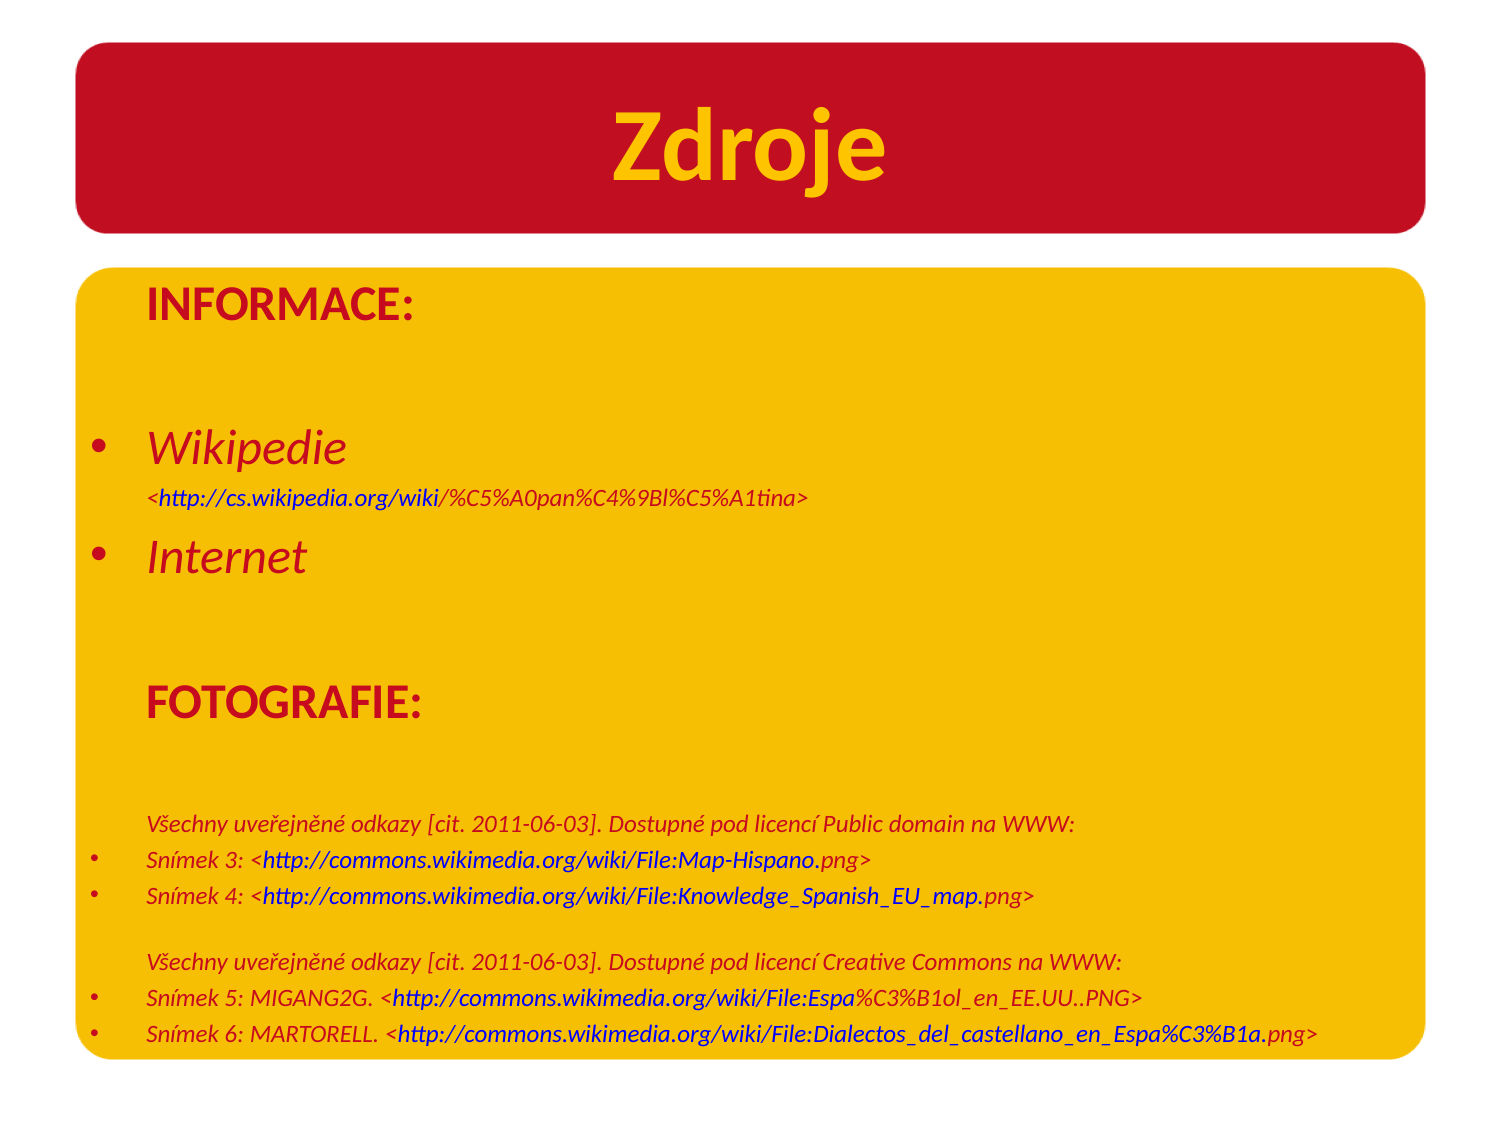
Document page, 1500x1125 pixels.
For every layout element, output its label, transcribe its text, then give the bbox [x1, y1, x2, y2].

title Zdroje [75, 45, 1426, 233]
picture [73, 265, 1427, 1061]
list INFORMACE: Wikipedie <http://cs.wikipedia.org/wiki/%C5%A0pan%C4%9Bl%C5%A1tina> Internet FOTOGRAFIE: Všechny uveřejněné odkazy [cit. 2011-06-03]. Dostupné pod licencí Public domain na WWW: Snímek 3: <http://commons.wikimedia.org/wiki/File:Map-Hispano.png> Snímek 4: <http://commons.wikimedia.org/wiki/File:Knowledge_Spanish_EU_map.png> Všechny uveřejněné odkazy [cit. 2011-06-03]. Dostupné pod licencí Creative Commons na WWW: Snímek 5: MIGANG2G. <http://commons.wikimedia.org/wiki/File:Espa%C3%B1ol_en_EE.UU..PNG> Snímek 6: MARTORELL. <http://commons.wikimedia.org/wiki/File:Dialectos_del_castellano_en_Espa%C3%B1a.png> [75, 262, 1426, 1059]
picture [73, 40, 1427, 235]
